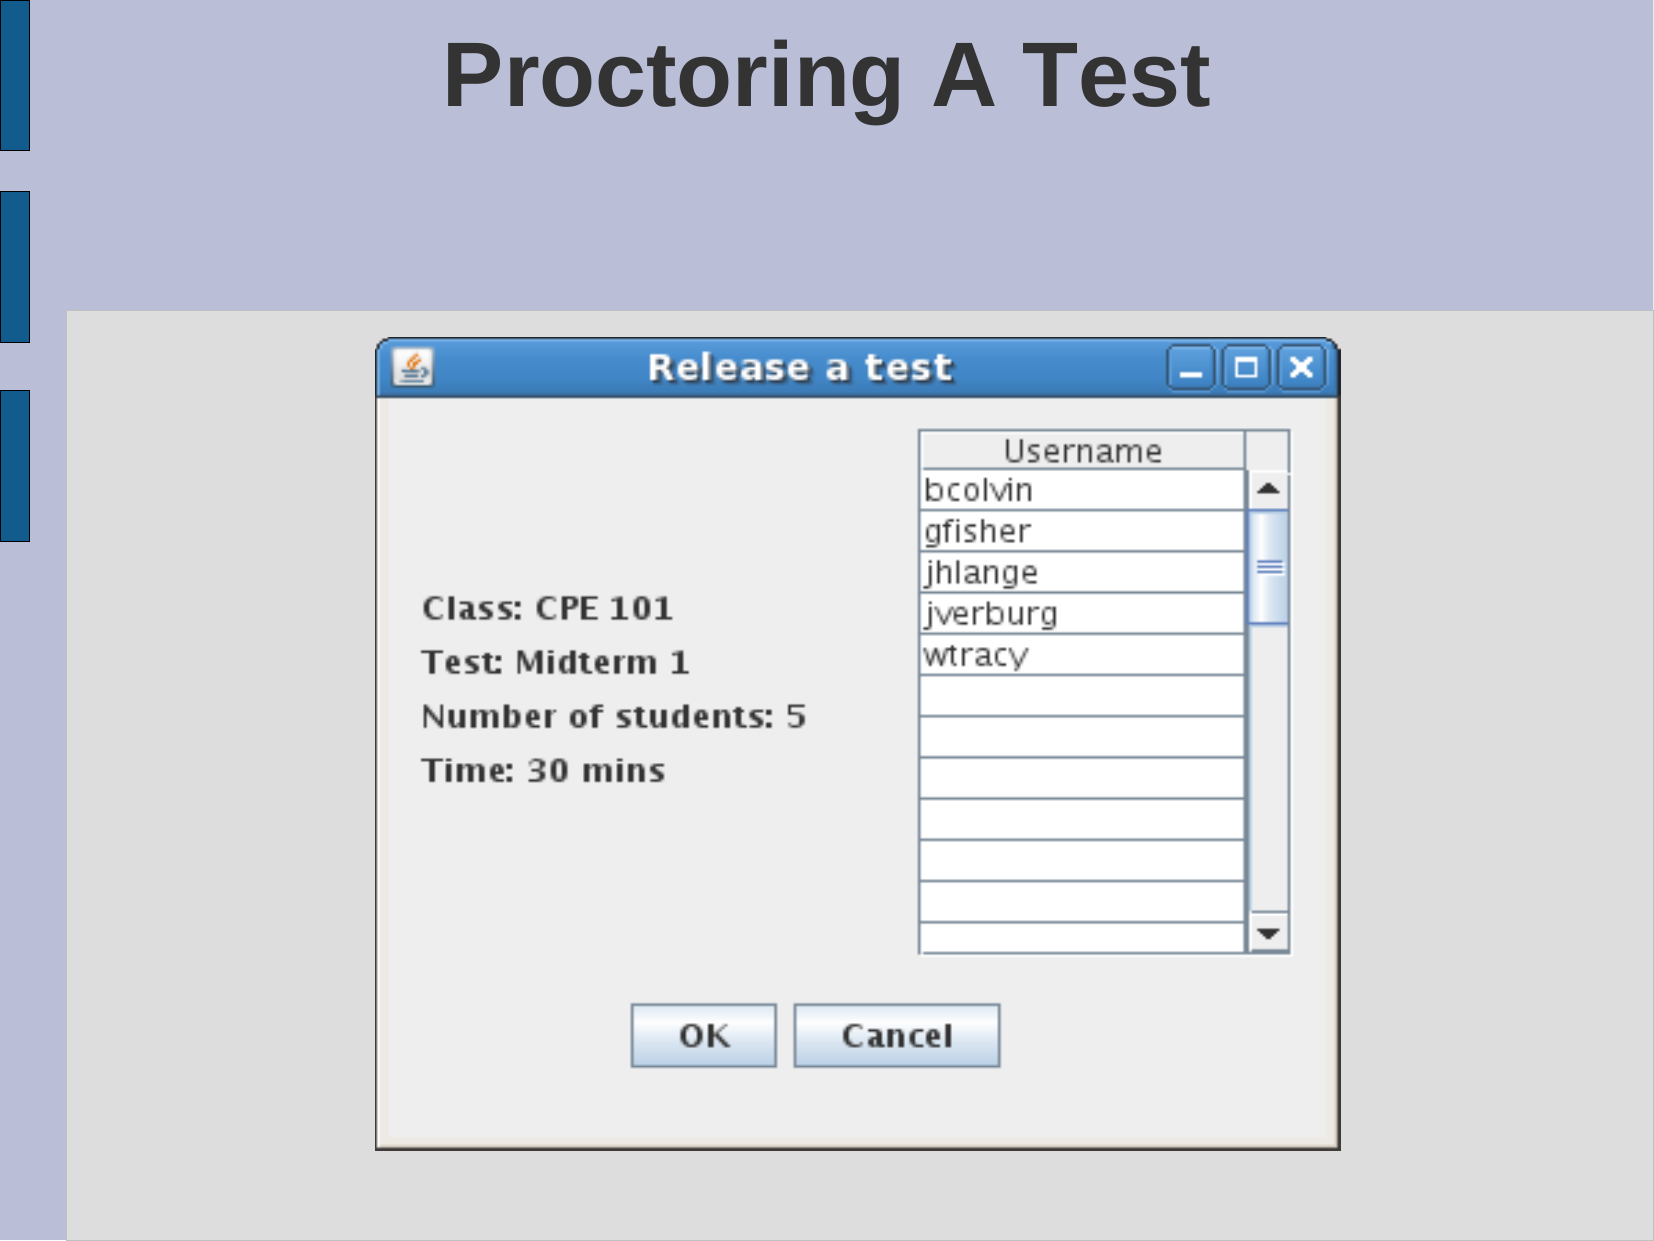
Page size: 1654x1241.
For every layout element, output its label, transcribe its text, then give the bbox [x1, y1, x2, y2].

picture [375, 337, 1341, 1151]
title Proctoring A Test [121, 0, 1534, 151]
